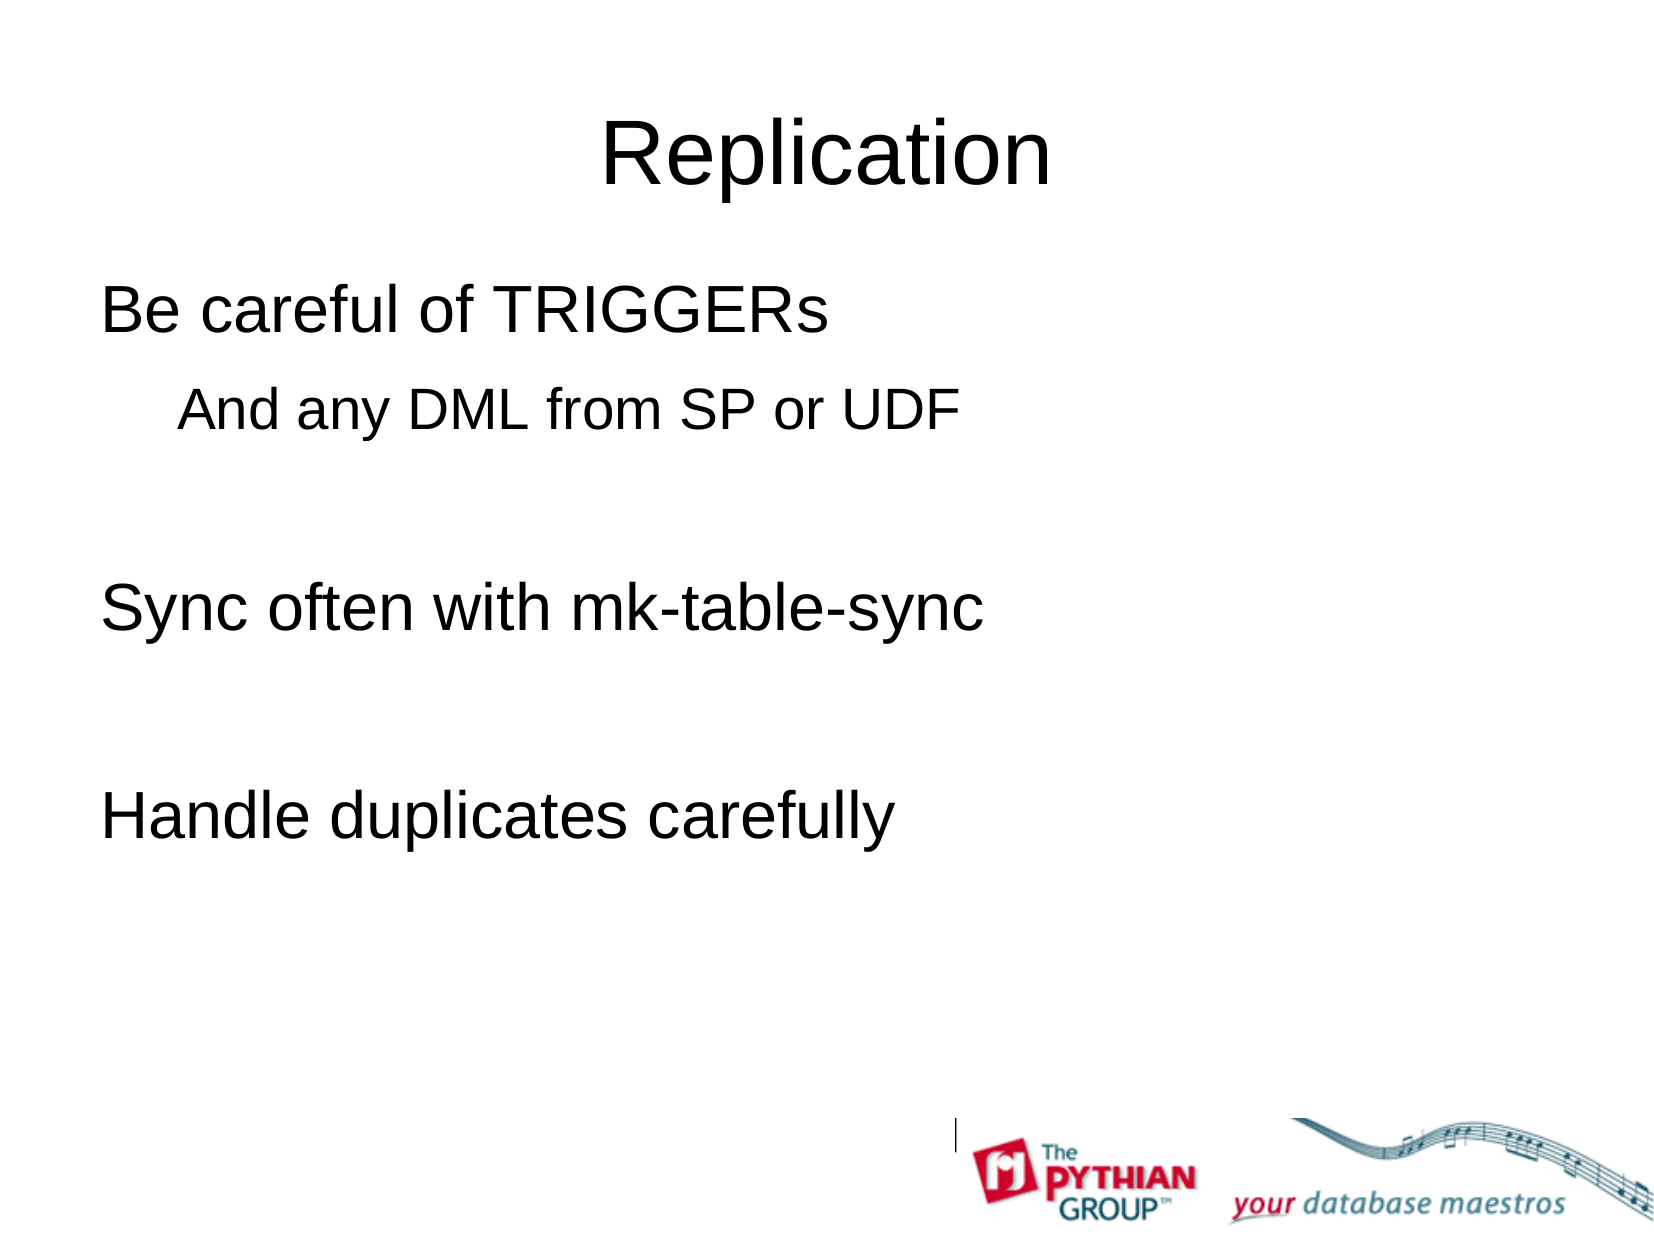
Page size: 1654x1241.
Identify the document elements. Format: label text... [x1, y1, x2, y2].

title Replication [82, 56, 1571, 250]
picture [955, 1118, 1654, 1241]
list Be careful of TRIGGERs And any DML from SP or UDF Sync often with mk-table-sync Handle duplicates carefully [82, 272, 1571, 1077]
